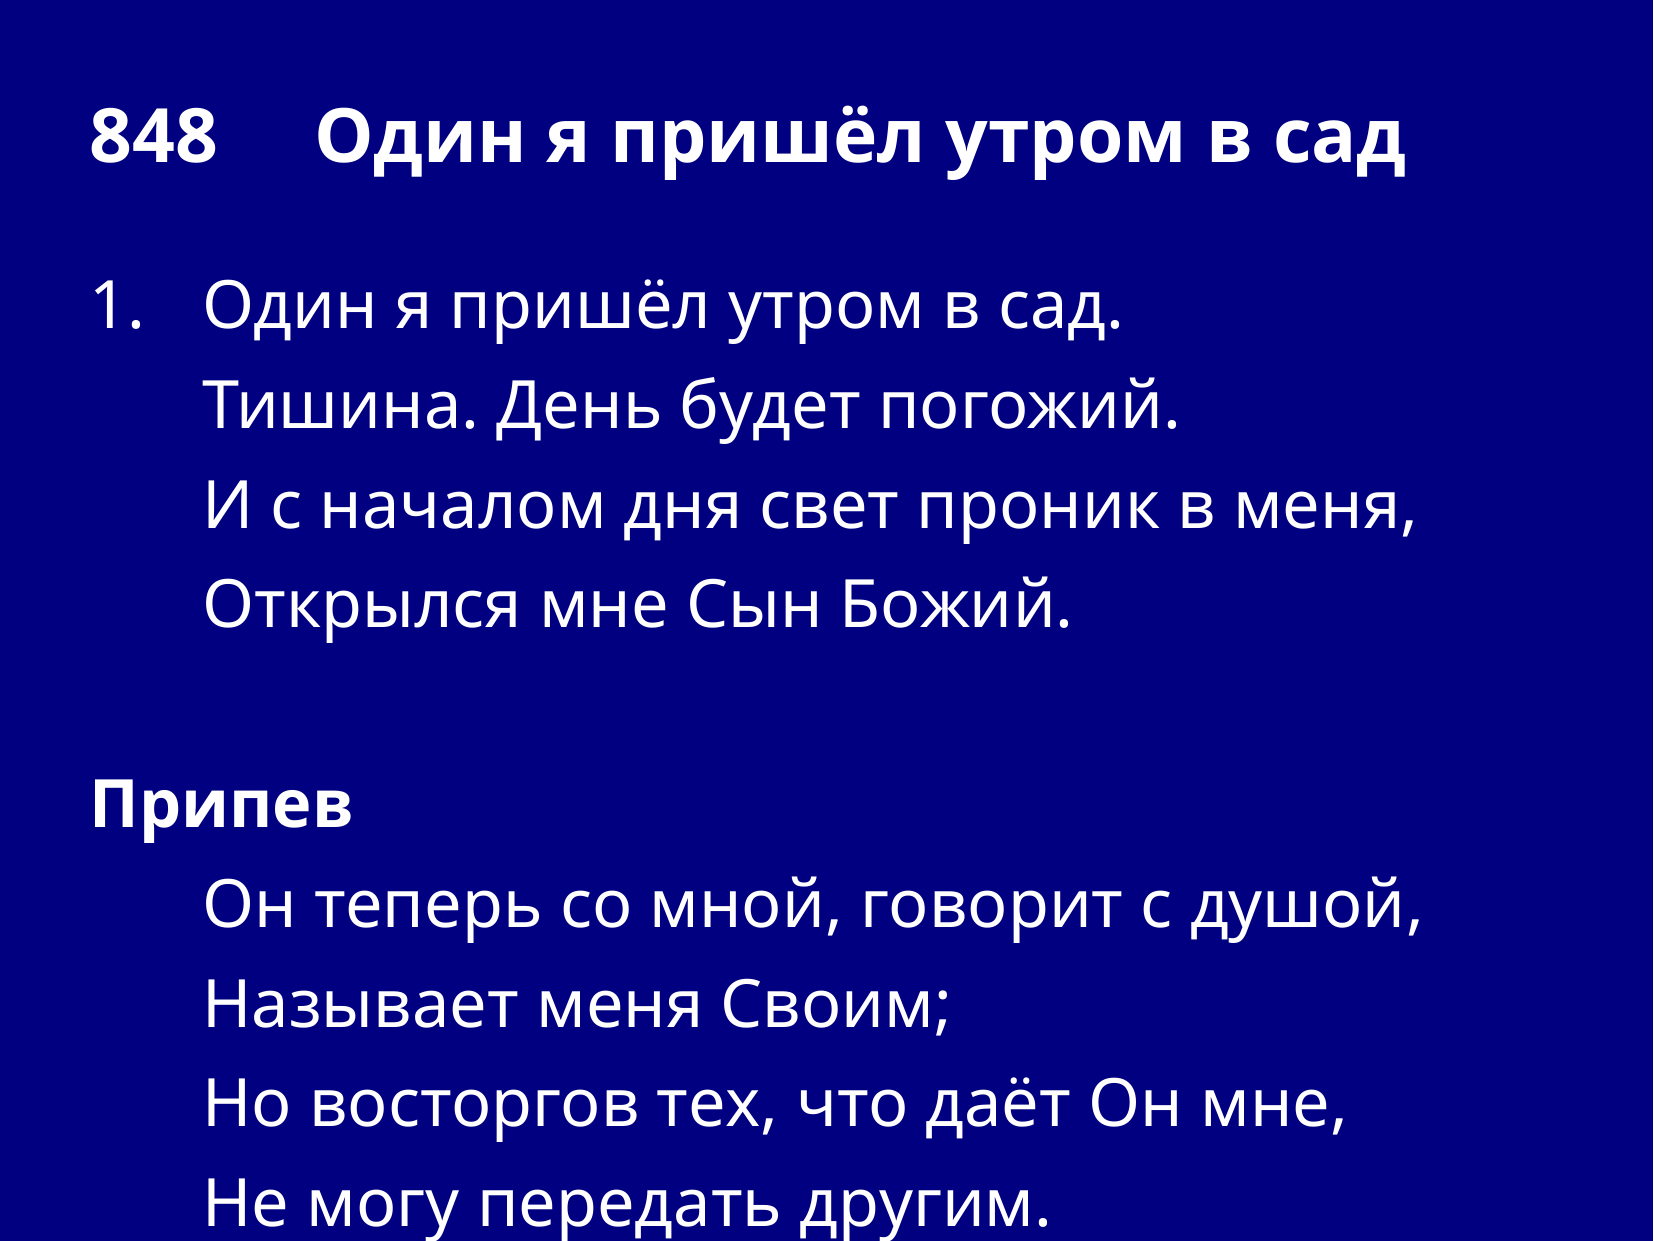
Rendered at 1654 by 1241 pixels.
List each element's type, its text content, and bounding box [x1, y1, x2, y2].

text_box 848 Один я пришёл утром в сад [75, 75, 1576, 188]
text_box 1. Один я пришёл утром в сад. Тишина. День будет погожий. И с началом дня свет проник в меня, Открылся мне Сын Божий. Припев Он теперь со мной, говорит с душой, Называет меня Своим; Но восторгов тех, что даёт Он мне, Не могу передать другим. [75, 188, 1576, 1163]
